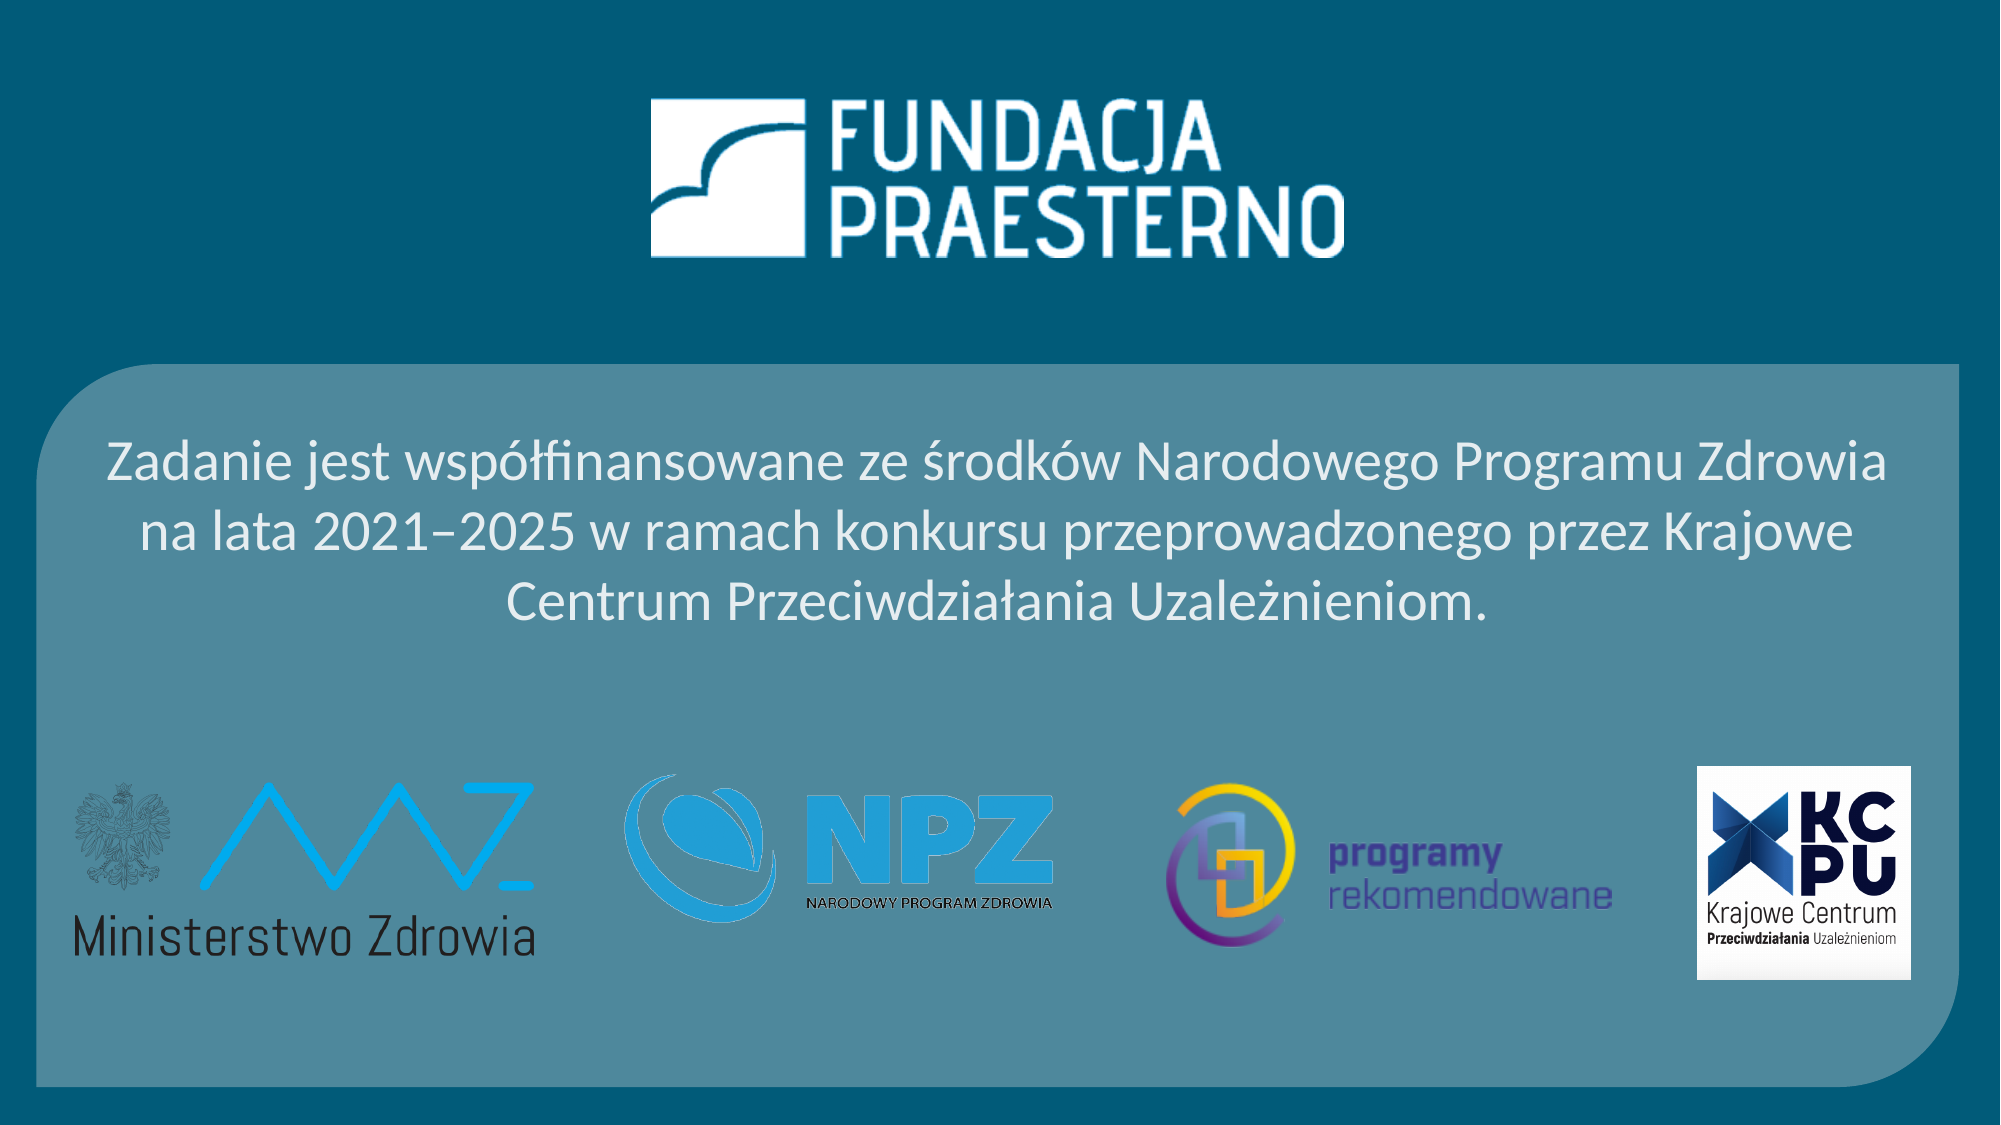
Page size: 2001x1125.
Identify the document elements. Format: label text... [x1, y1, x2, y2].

picture [831, 186, 876, 257]
picture [874, 100, 917, 171]
picture [995, 186, 1028, 257]
picture [832, 100, 866, 171]
text_box Zadanie jest współfinansowane ze środków Narodowego Programu Zdrowia na lata 2021–2025 w ramach konkursu przeprowadzonego przez Krajowe Centrum Przeciwdziałania Uzależnieniom. [36, 364, 1960, 1088]
picture [652, 130, 805, 257]
picture [75, 781, 535, 956]
picture [1239, 186, 1289, 257]
picture [582, 709, 1092, 971]
picture [1087, 186, 1128, 257]
picture [1166, 780, 1612, 957]
picture [1697, 766, 1911, 980]
picture [936, 186, 986, 257]
picture [652, 99, 805, 201]
picture [1302, 185, 1343, 257]
picture [1182, 186, 1227, 257]
picture [1103, 99, 1139, 172]
picture [1046, 100, 1095, 171]
picture [1144, 100, 1163, 174]
picture [996, 100, 1039, 171]
picture [1036, 185, 1084, 257]
picture [886, 186, 930, 257]
picture [1136, 186, 1171, 257]
text_box [0, 0, 2000, 1125]
picture [931, 100, 981, 171]
picture [1171, 100, 1221, 171]
